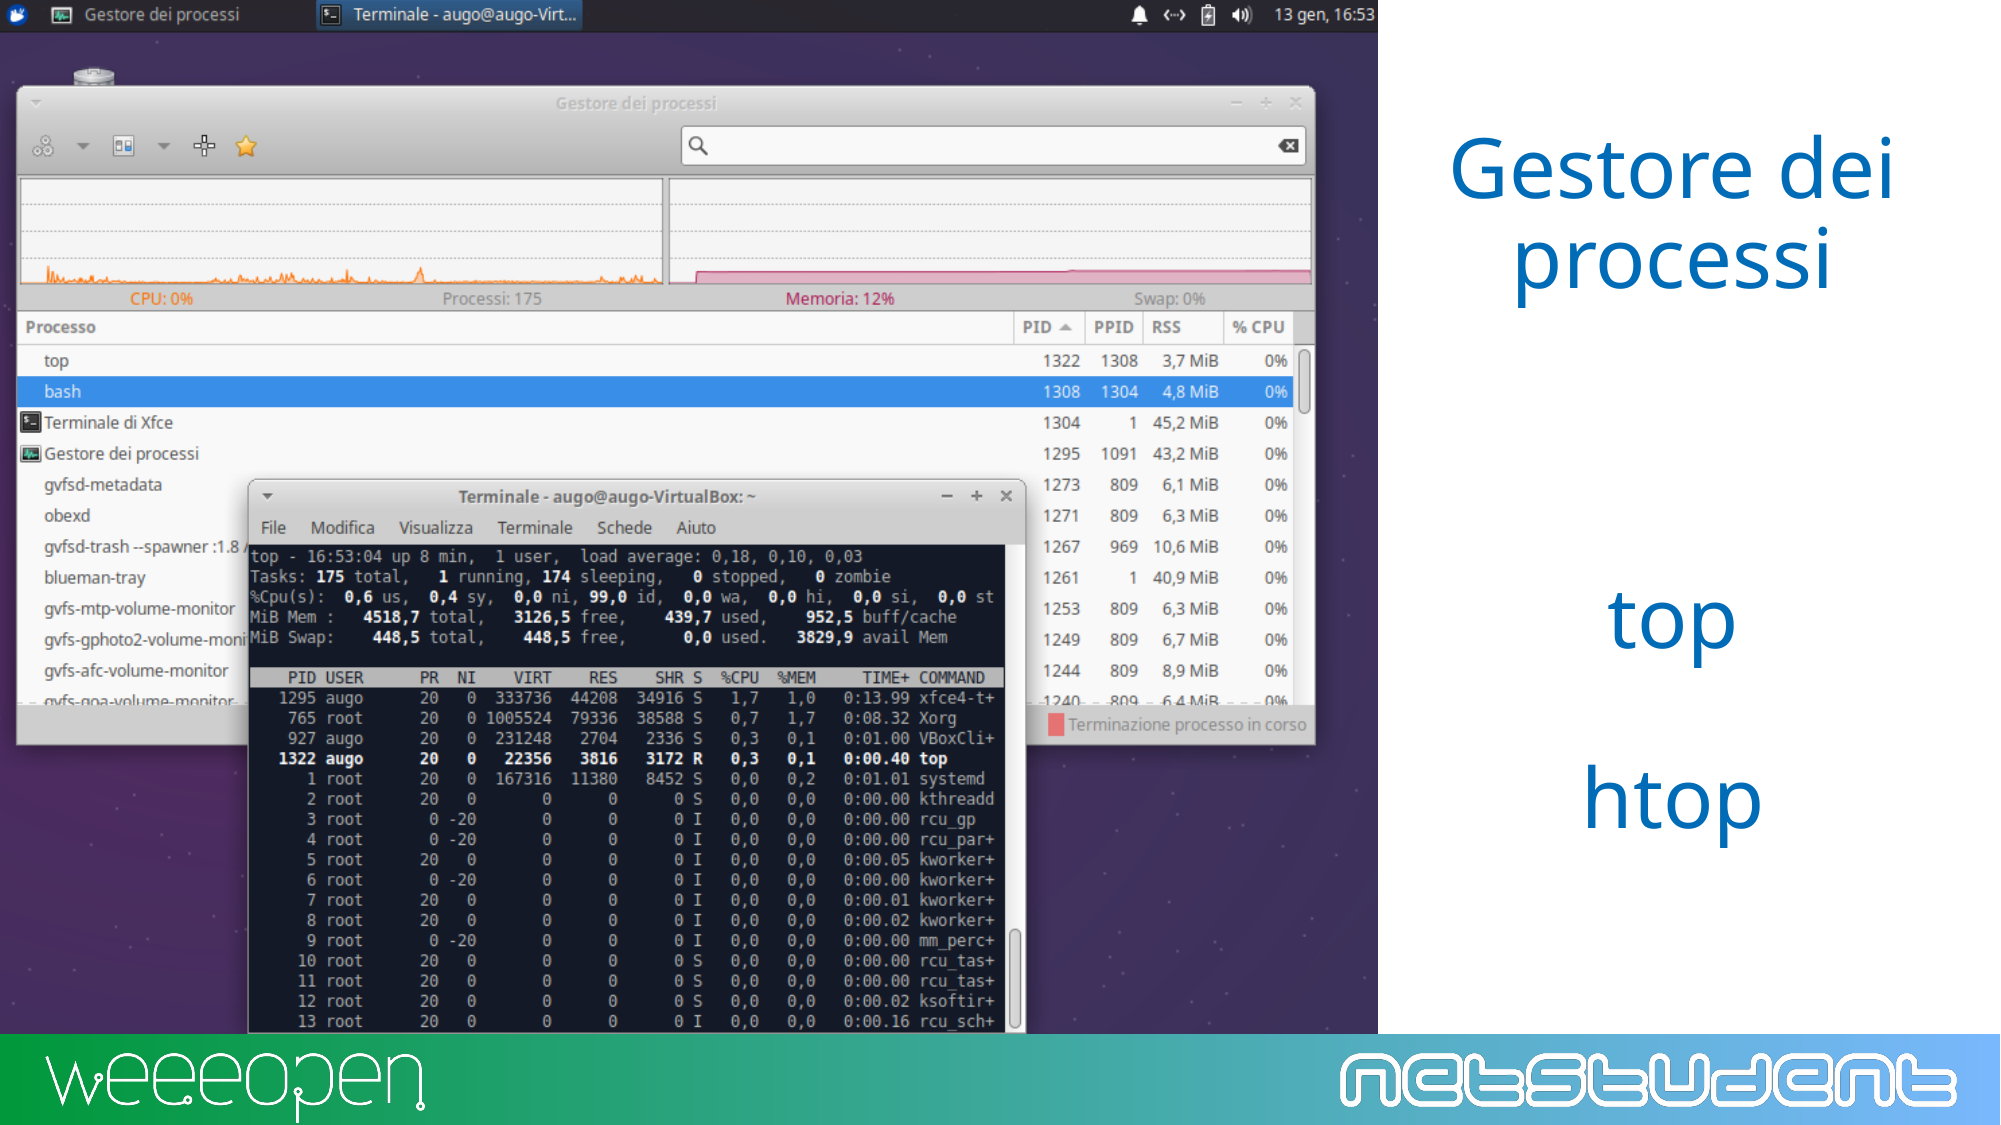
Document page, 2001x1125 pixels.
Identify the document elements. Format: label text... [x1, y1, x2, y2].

title Gestore dei processi top htop [1387, 29, 1959, 1004]
picture [1340, 1053, 1957, 1107]
picture [45, 1053, 425, 1123]
picture [0, 0, 1378, 1034]
